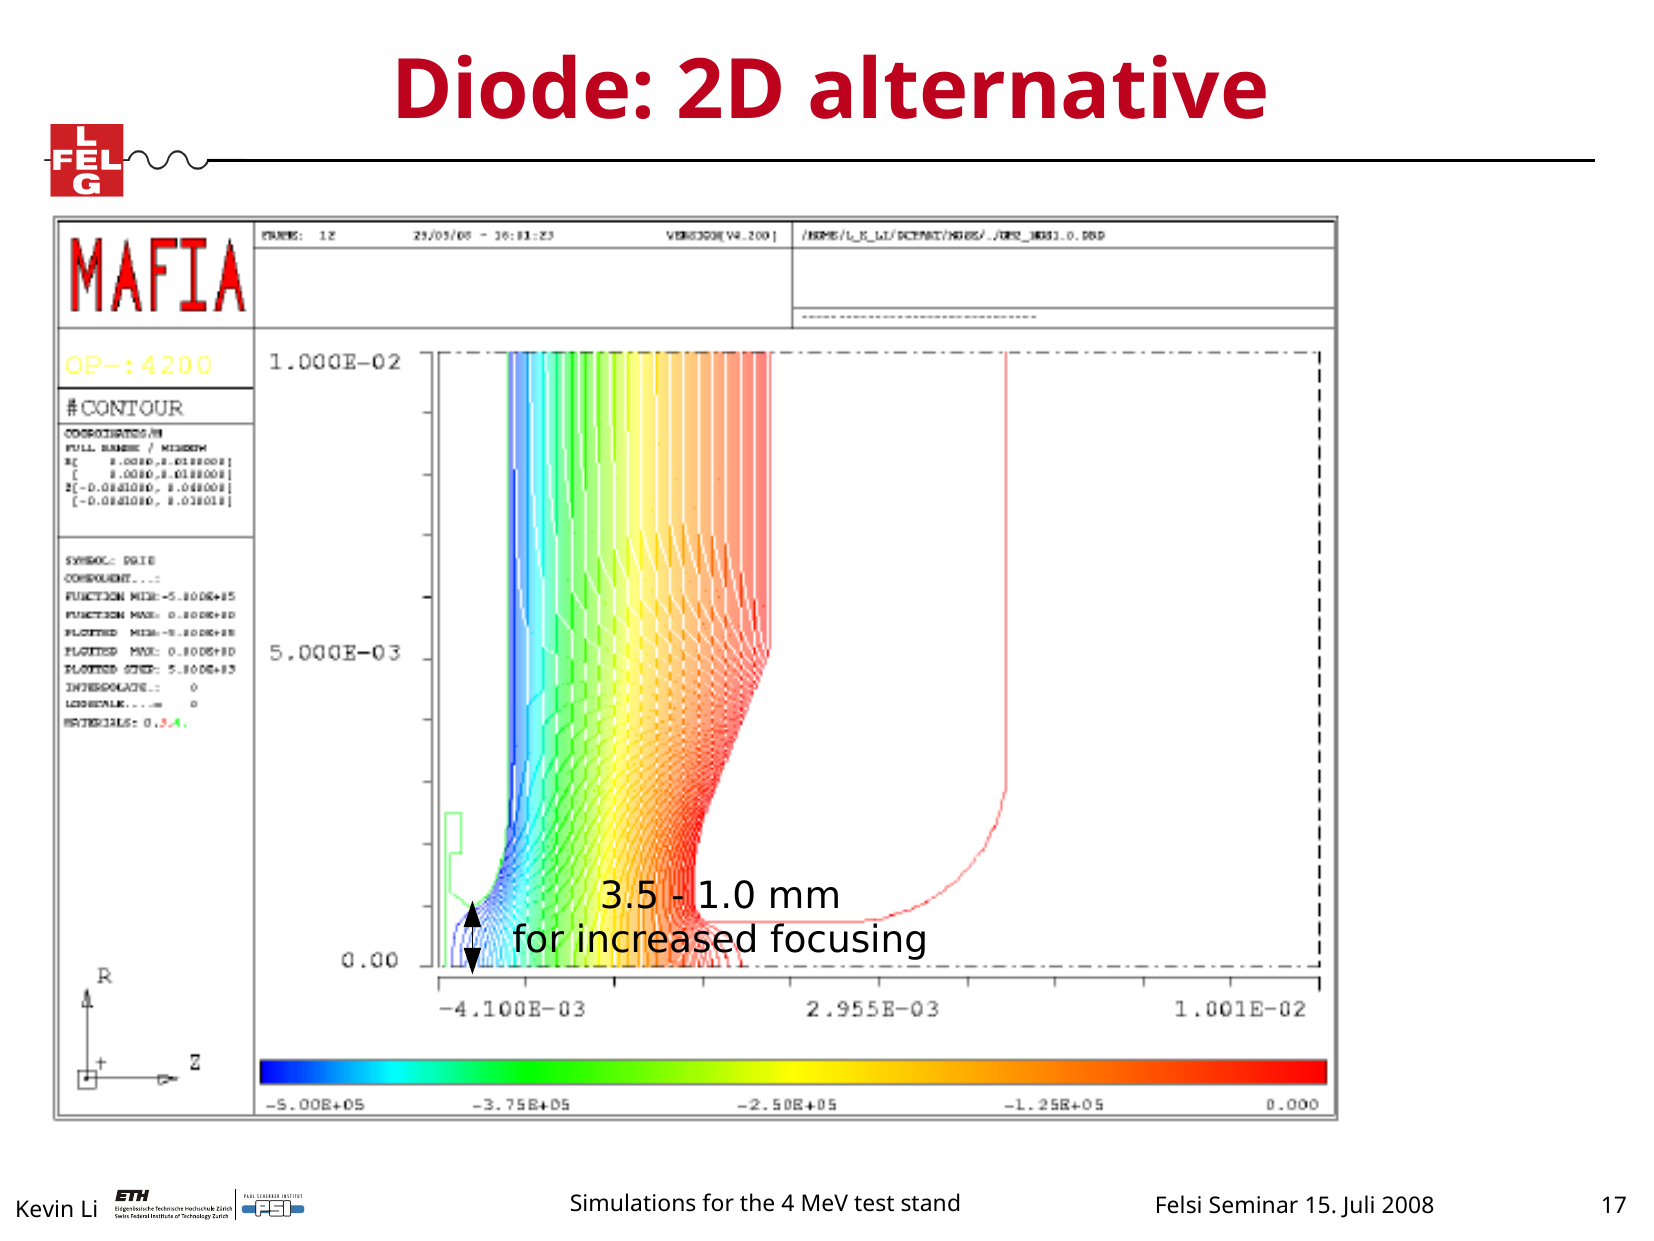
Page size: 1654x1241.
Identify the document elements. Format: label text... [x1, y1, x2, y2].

text_box 3.5 - 1.0 mm for increased focusing [469, 874, 972, 962]
title Diode: 2D alternative [124, 17, 1537, 156]
picture [42, 118, 283, 202]
picture [29, 203, 1359, 1135]
picture [238, 1189, 308, 1220]
